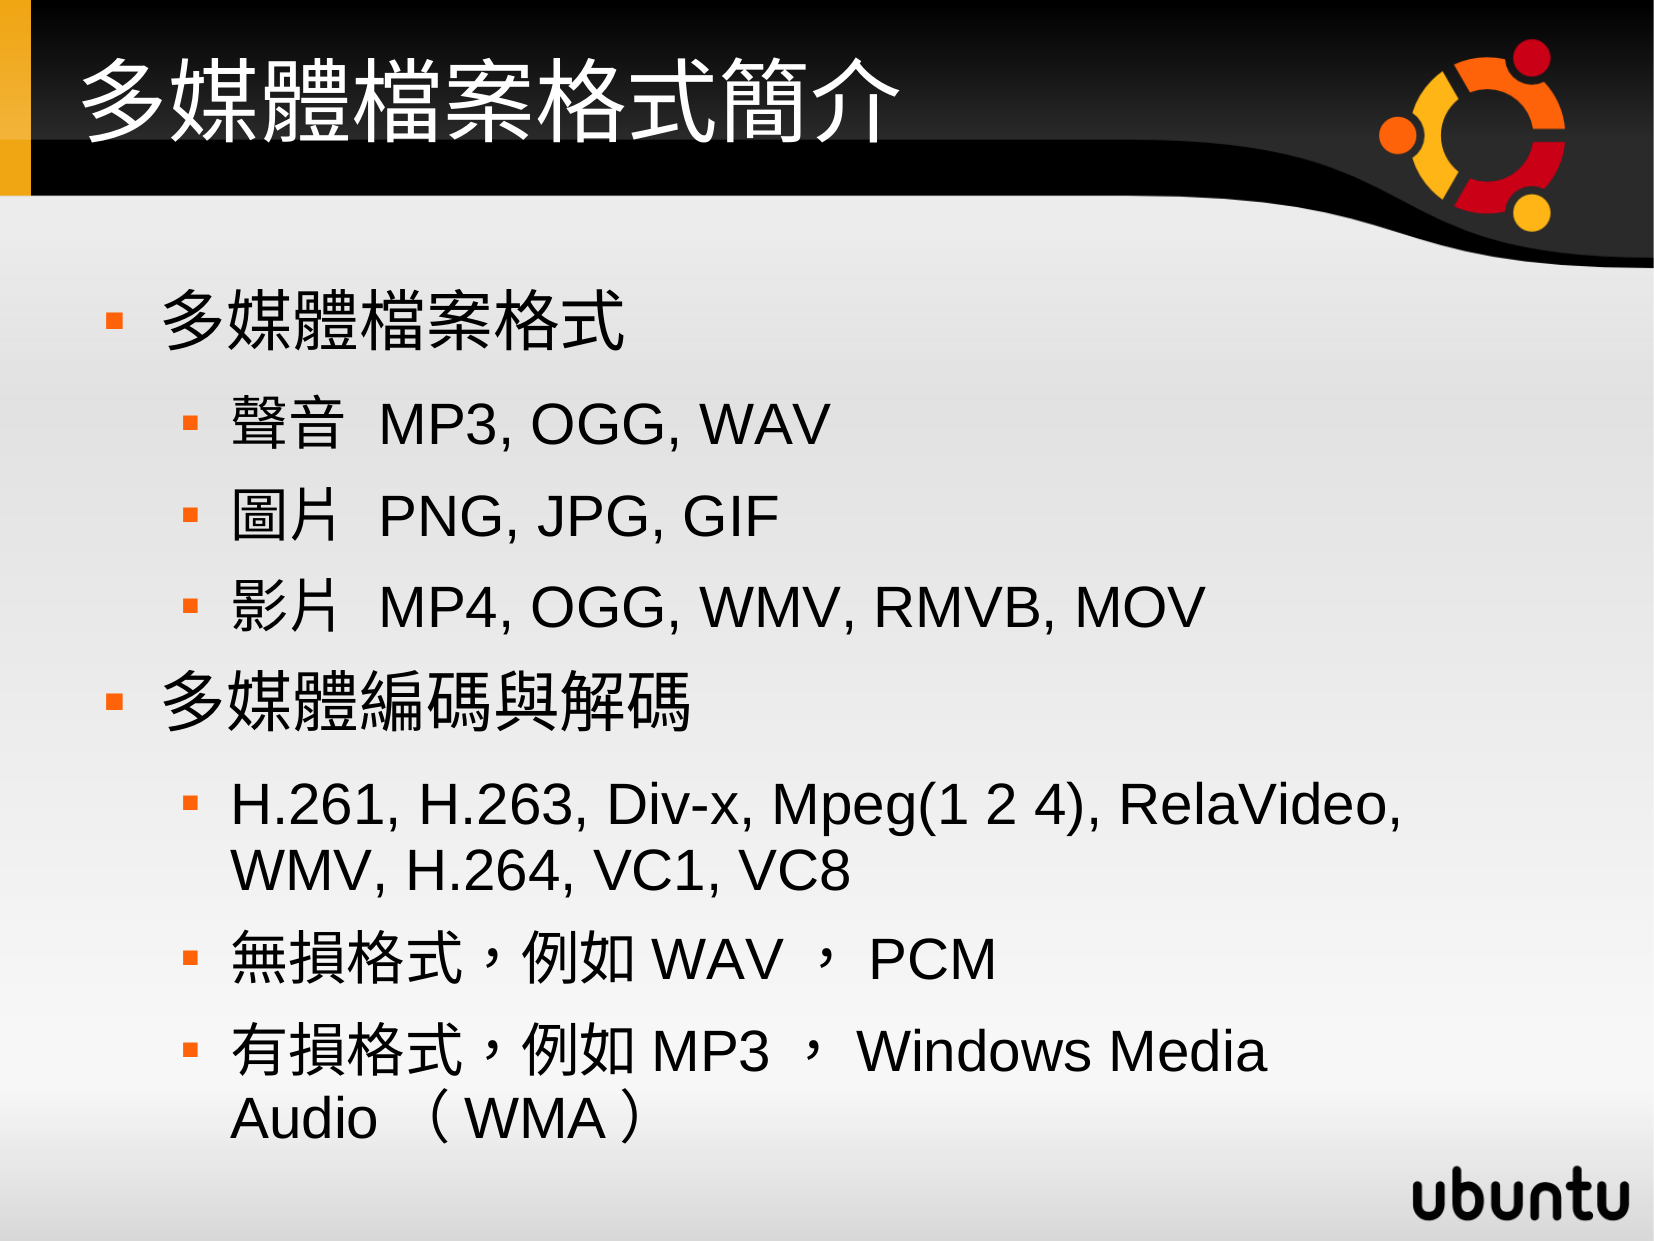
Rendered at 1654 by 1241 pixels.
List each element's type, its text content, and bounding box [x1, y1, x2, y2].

picture [0, 0, 1654, 1241]
list 多媒體檔案格式 聲音 MP3, OGG, WAV 圖片 PNG, JPG, GIF 影片 MP4, OGG, WMV, RMVB, MOV 多媒體編碼與解碼 H.261, H.263, Div-x, Mpeg(1 2 4), RelaVideo, WMV, H.264, VC1, VC8 無損格式，例如WAV，PCM 有損格式，例如MP3，Windows Media Audio（WMA） [88, 283, 1577, 1153]
title 多媒體檔案格式簡介 [76, 0, 1565, 208]
